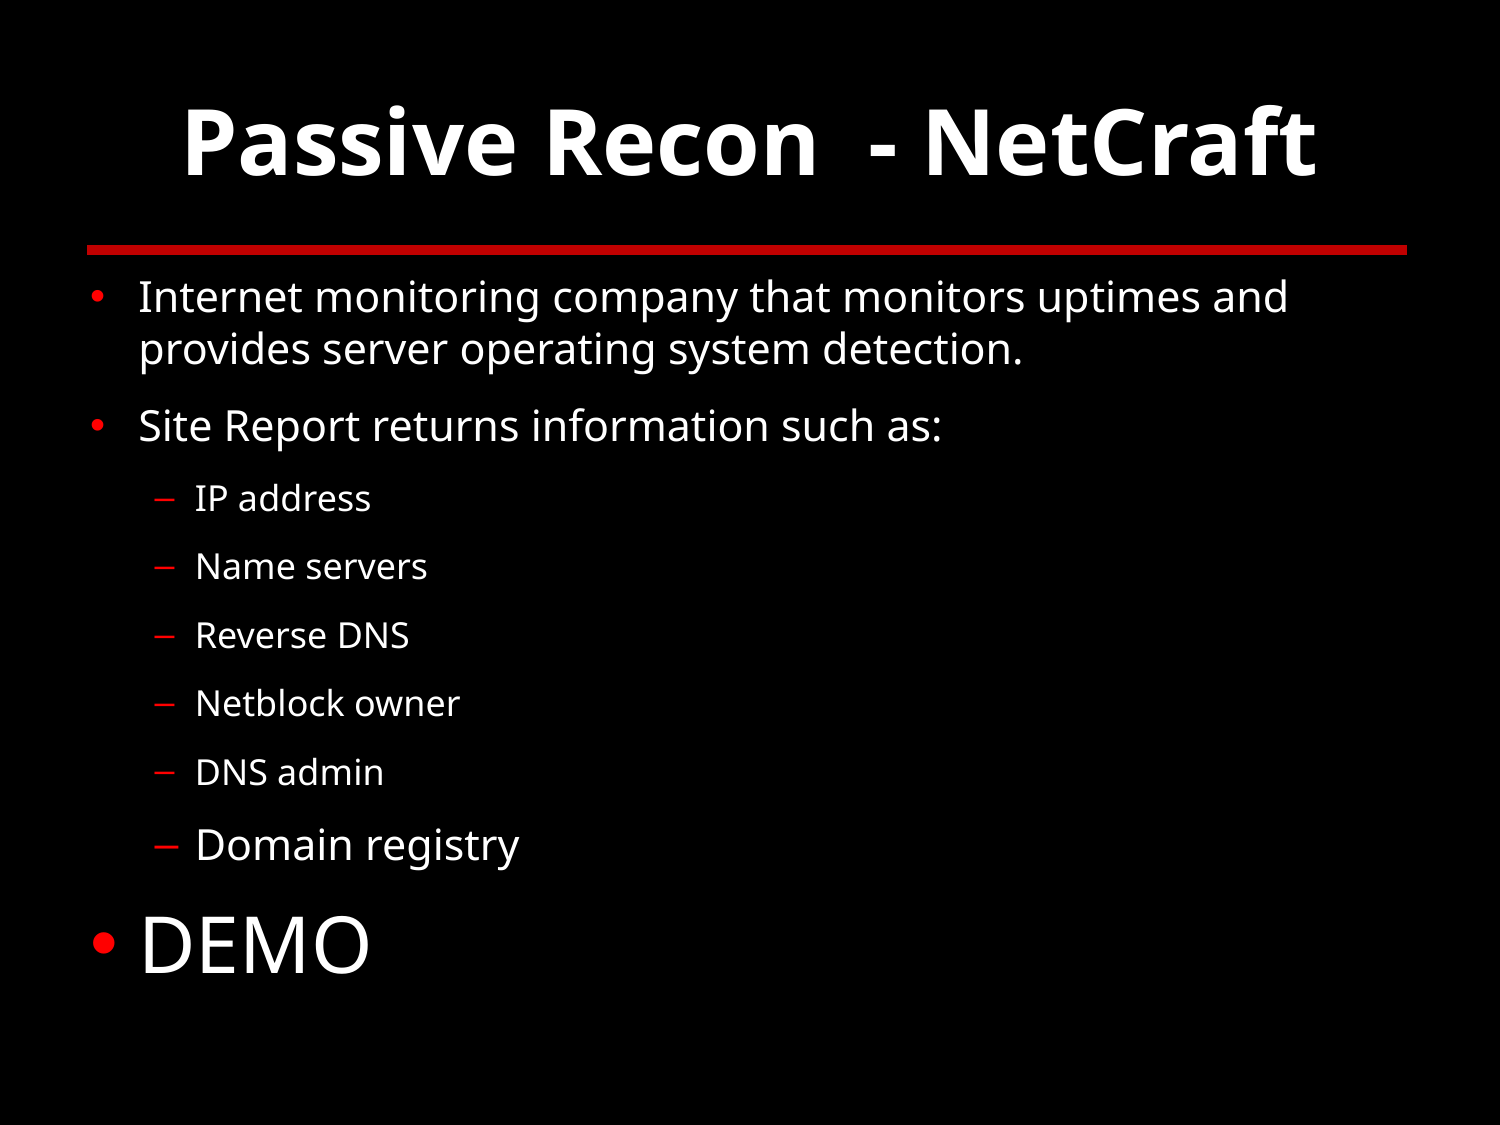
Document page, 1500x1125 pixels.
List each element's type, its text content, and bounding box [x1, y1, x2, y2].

title Passive Recon - NetCraft [75, 45, 1425, 233]
list Internet monitoring company that monitors uptimes and provides server operating system detection. Site Report returns information such as: IP address Name servers Reverse DNS Netblock owner DNS admin Domain registry DEMO [75, 262, 1425, 1005]
